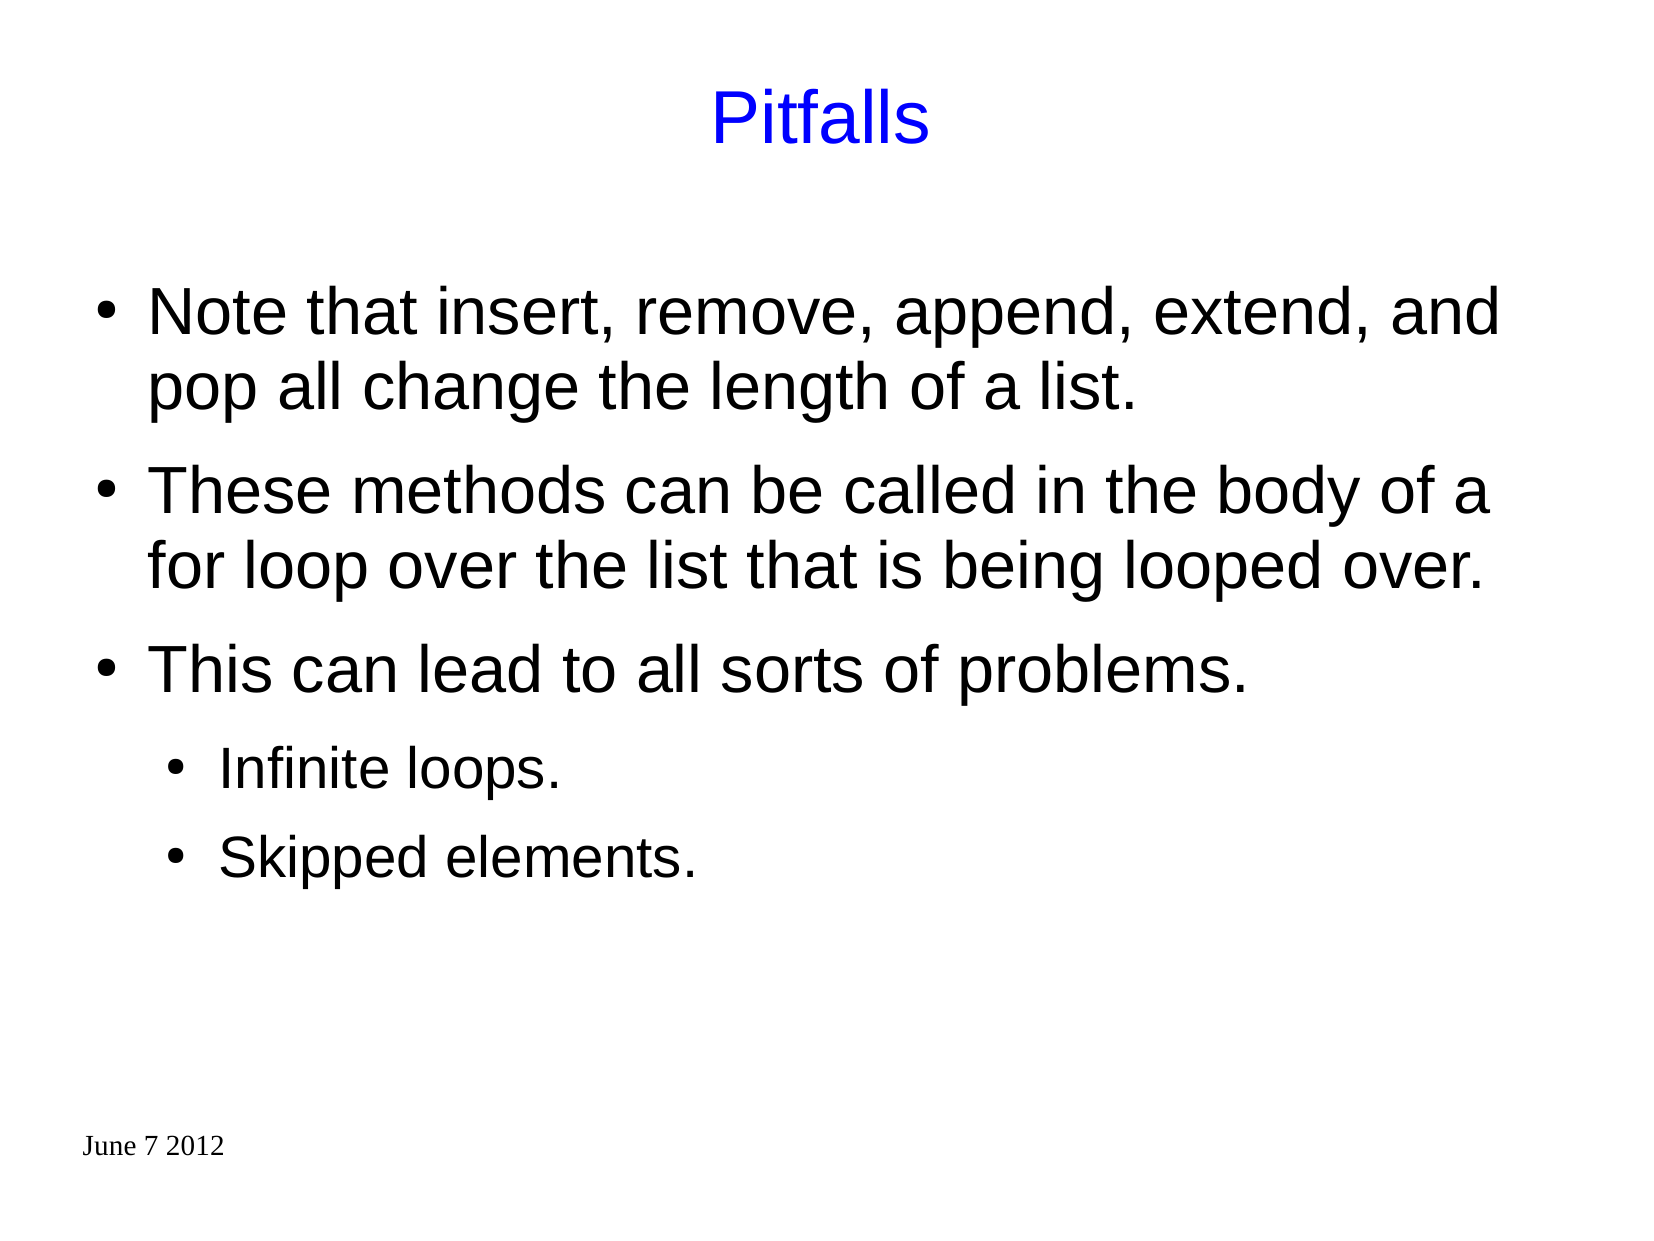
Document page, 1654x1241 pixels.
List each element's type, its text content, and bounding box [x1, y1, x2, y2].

title Pitfalls [76, 58, 1565, 178]
list Note that insert, remove, append, extend, and pop all change the length of a list. These methods can be called in the body of a for loop over the list that is being looped over. This can lead to all sorts of problems. Infinite loops. Skipped elements. [76, 274, 1565, 1093]
